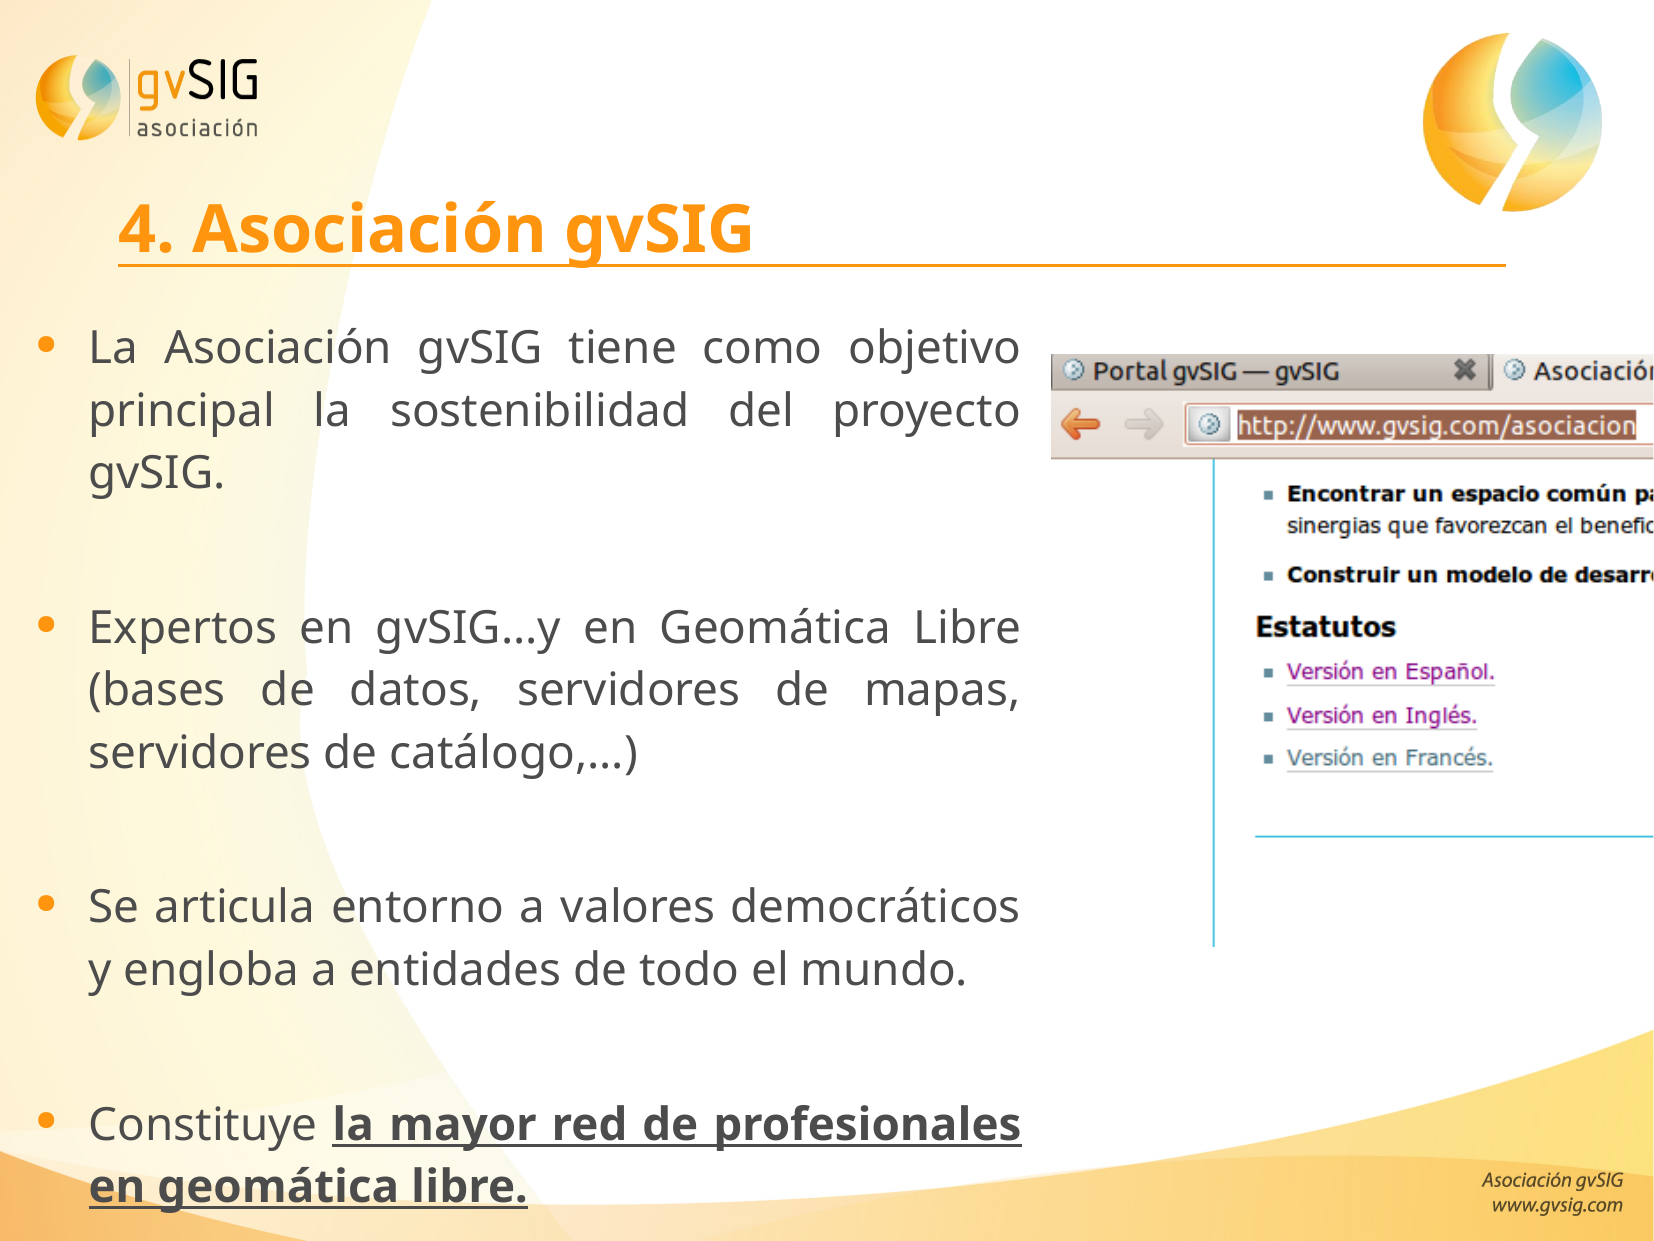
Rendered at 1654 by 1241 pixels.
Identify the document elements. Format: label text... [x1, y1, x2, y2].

title 4. Asociación gvSIG [118, 177, 1607, 276]
picture [0, 0, 1654, 1241]
list La Asociación gvSIG tiene como objetivo principal la sostenibilidad del proyecto gvSIG. Expertos en gvSIG...y en Geomática Libre (bases de datos, servidores de mapas, servidores de catálogo,...) Se articula entorno a valores democráticos y engloba a entidades de todo el mundo. Constituye la mayor red de profesionales en geomática libre. [17, 314, 1022, 1182]
